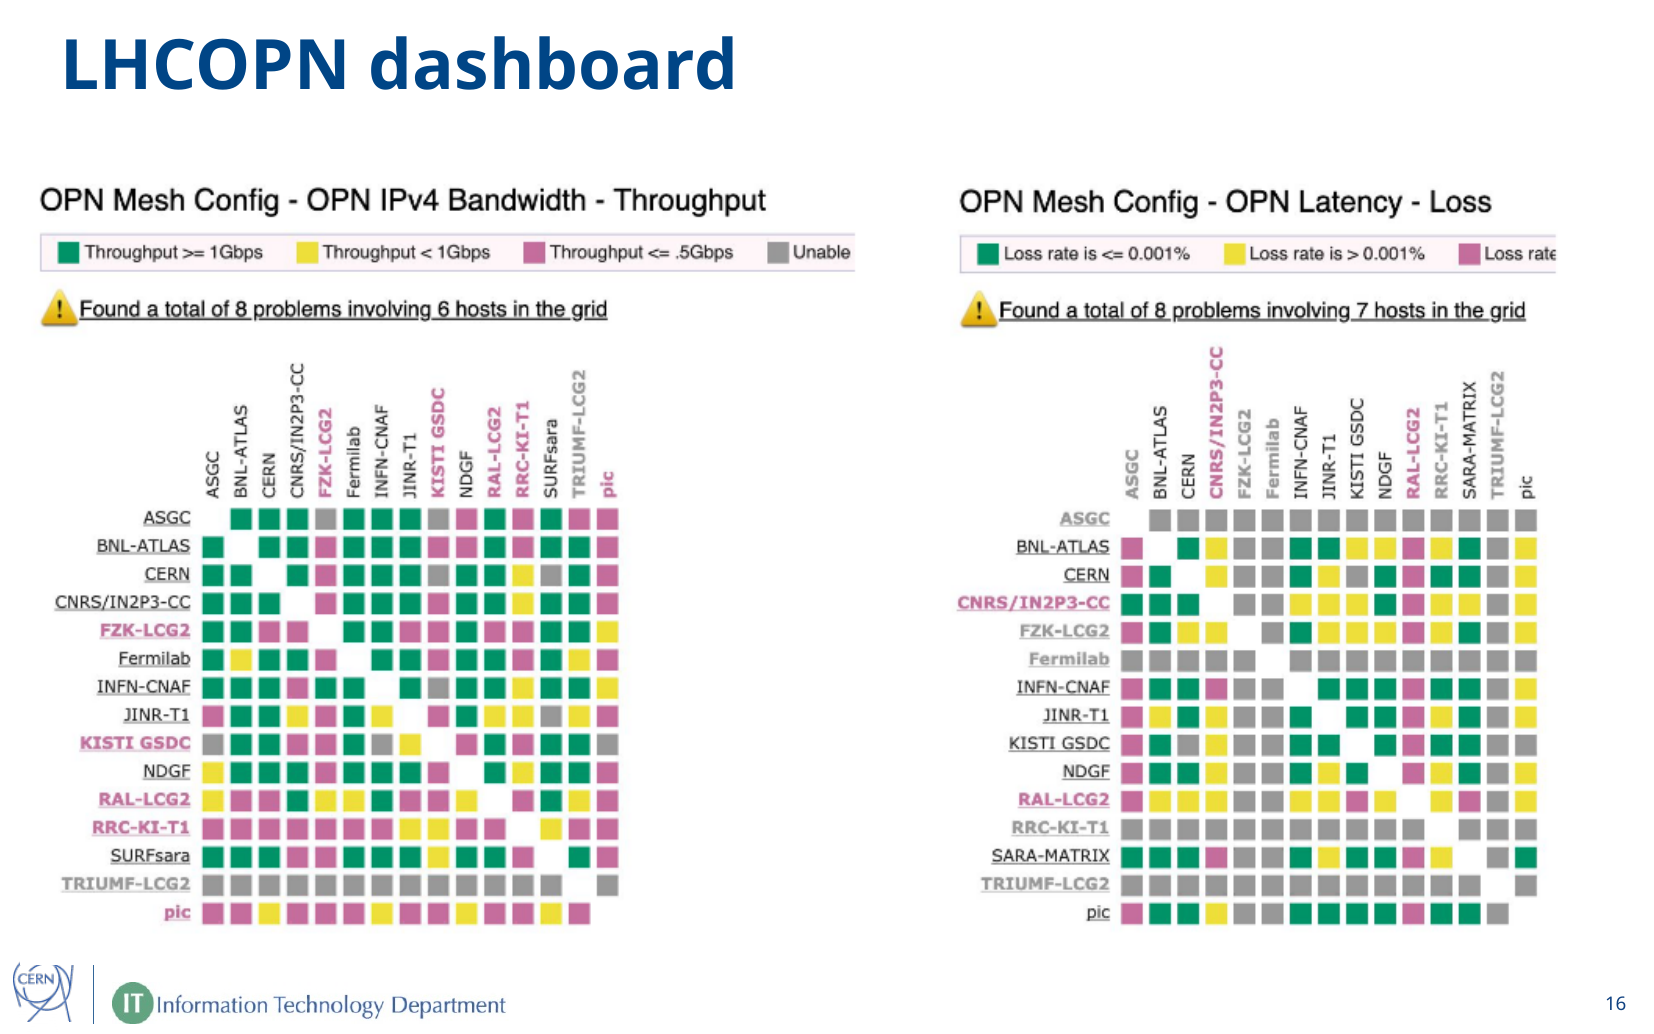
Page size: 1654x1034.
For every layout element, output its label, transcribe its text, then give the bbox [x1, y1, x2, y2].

picture [112, 982, 755, 1024]
title LHCOPN dashboard [60, 0, 1528, 138]
picture [13, 164, 1617, 1032]
